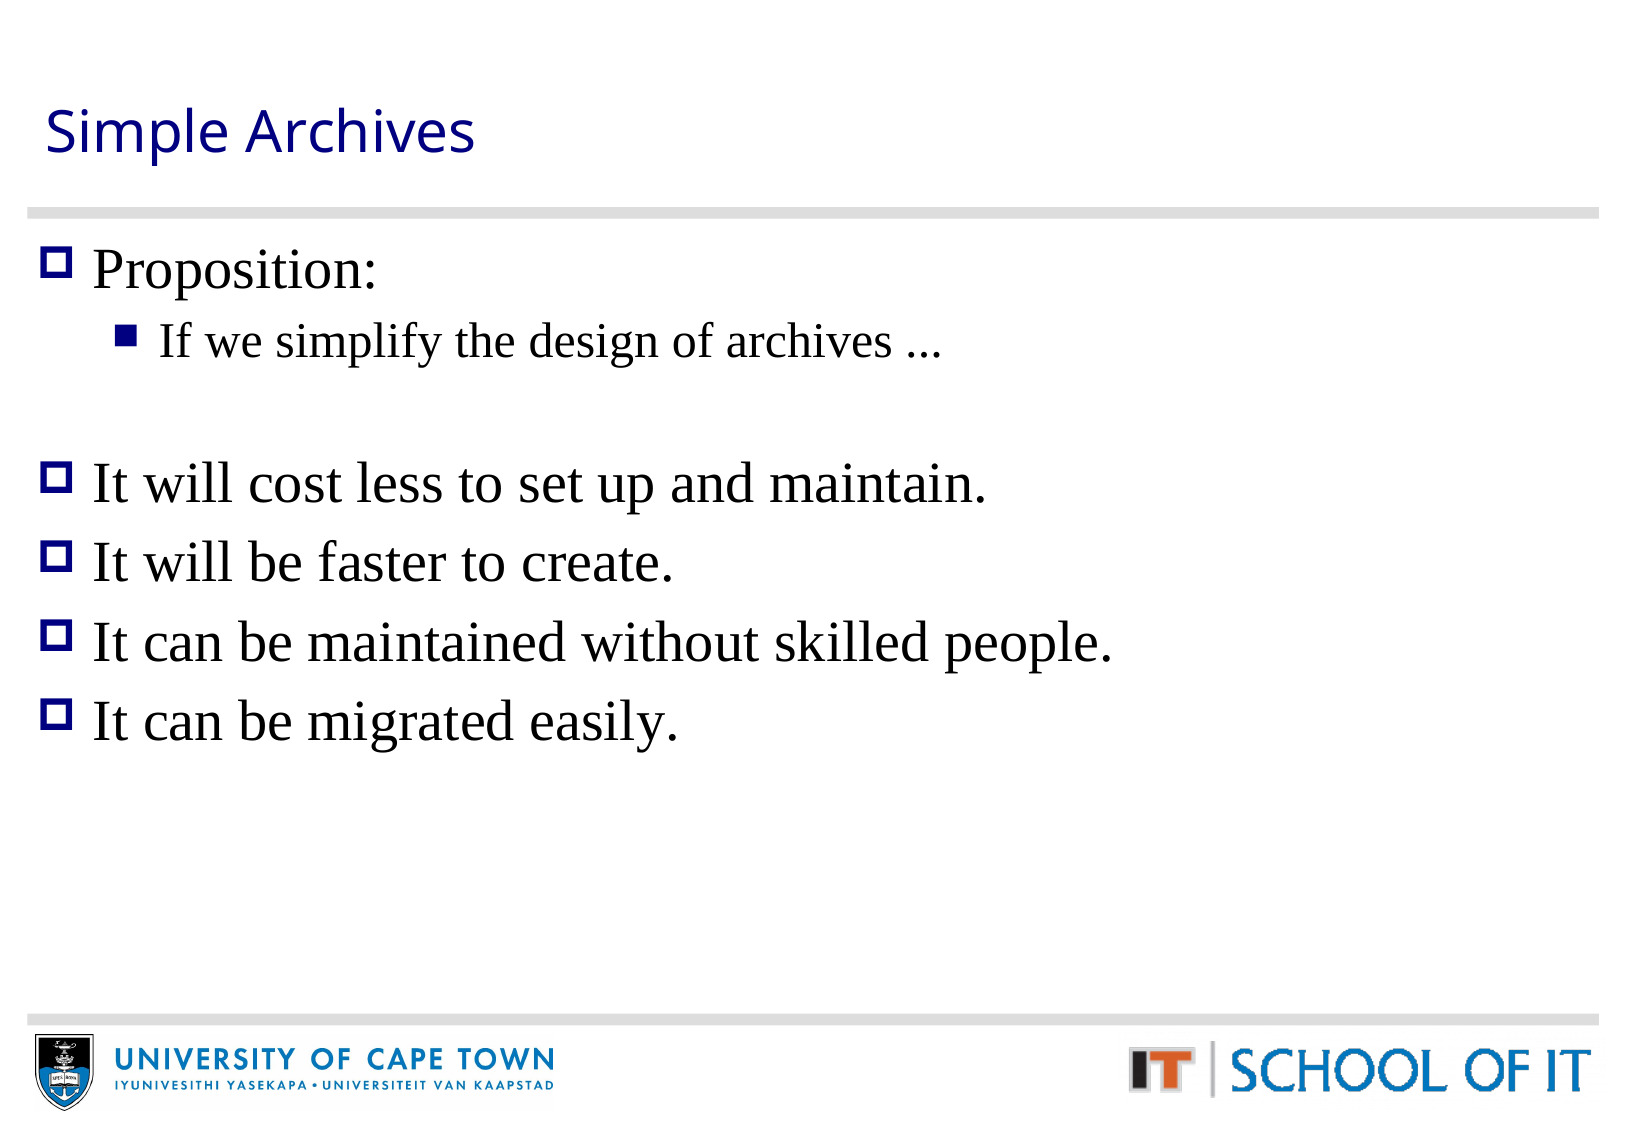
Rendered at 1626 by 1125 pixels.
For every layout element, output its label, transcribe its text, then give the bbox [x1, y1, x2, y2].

picture [35, 1034, 553, 1111]
title Simple Archives [45, 66, 1583, 194]
picture [1118, 1030, 1606, 1109]
list Proposition: If we simplify the design of archives ... It will cost less to set up and maintain. It will be faster to create. It can be maintained without skilled people. It can be migrated easily. [36, 236, 1579, 998]
